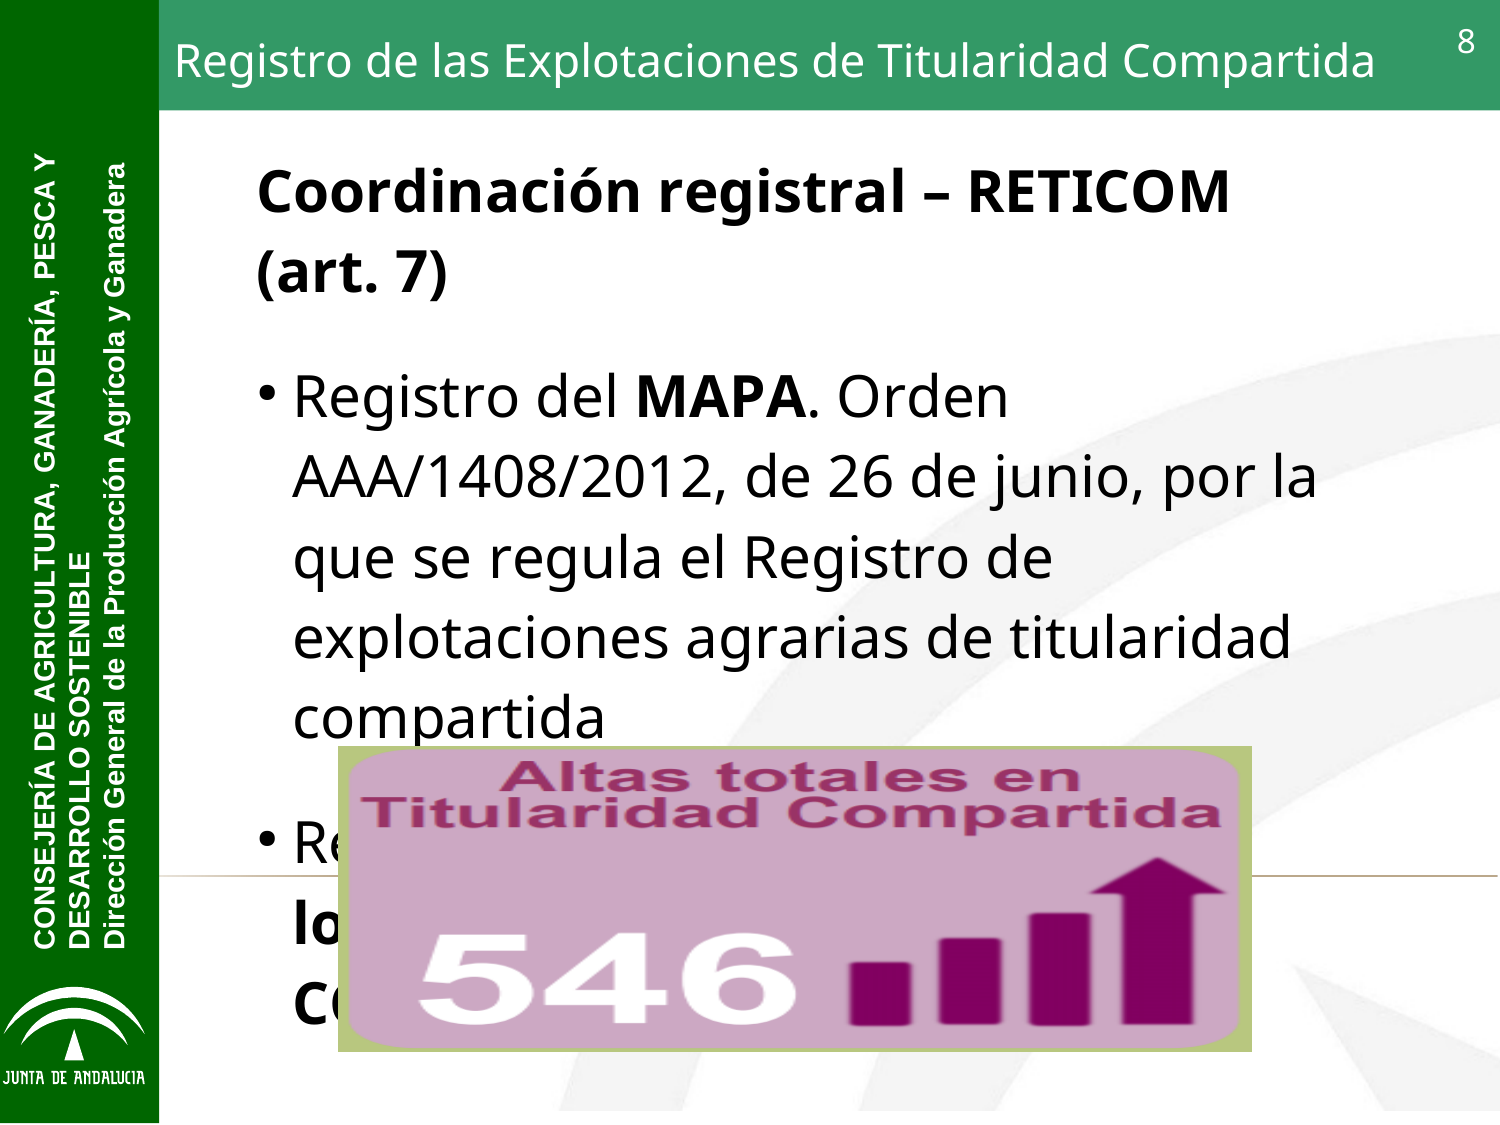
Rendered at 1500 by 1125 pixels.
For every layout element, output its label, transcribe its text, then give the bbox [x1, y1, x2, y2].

text_box Registro de las Explotaciones de Titularidad Compartida [158, 0, 1500, 111]
picture [338, 186, 1500, 1111]
text_box Coordinación registral – RETICOM (art. 7) Registro del MAPA. Orden AAA/1408/2012, de 26 de junio, por la que se regula el Registro de explotaciones agrarias de titularidad compartida Refleja las declaraciones de TC con los datos proporcionados por las CCAA [206, 135, 1359, 981]
text_box 8 [1442, 12, 1489, 68]
